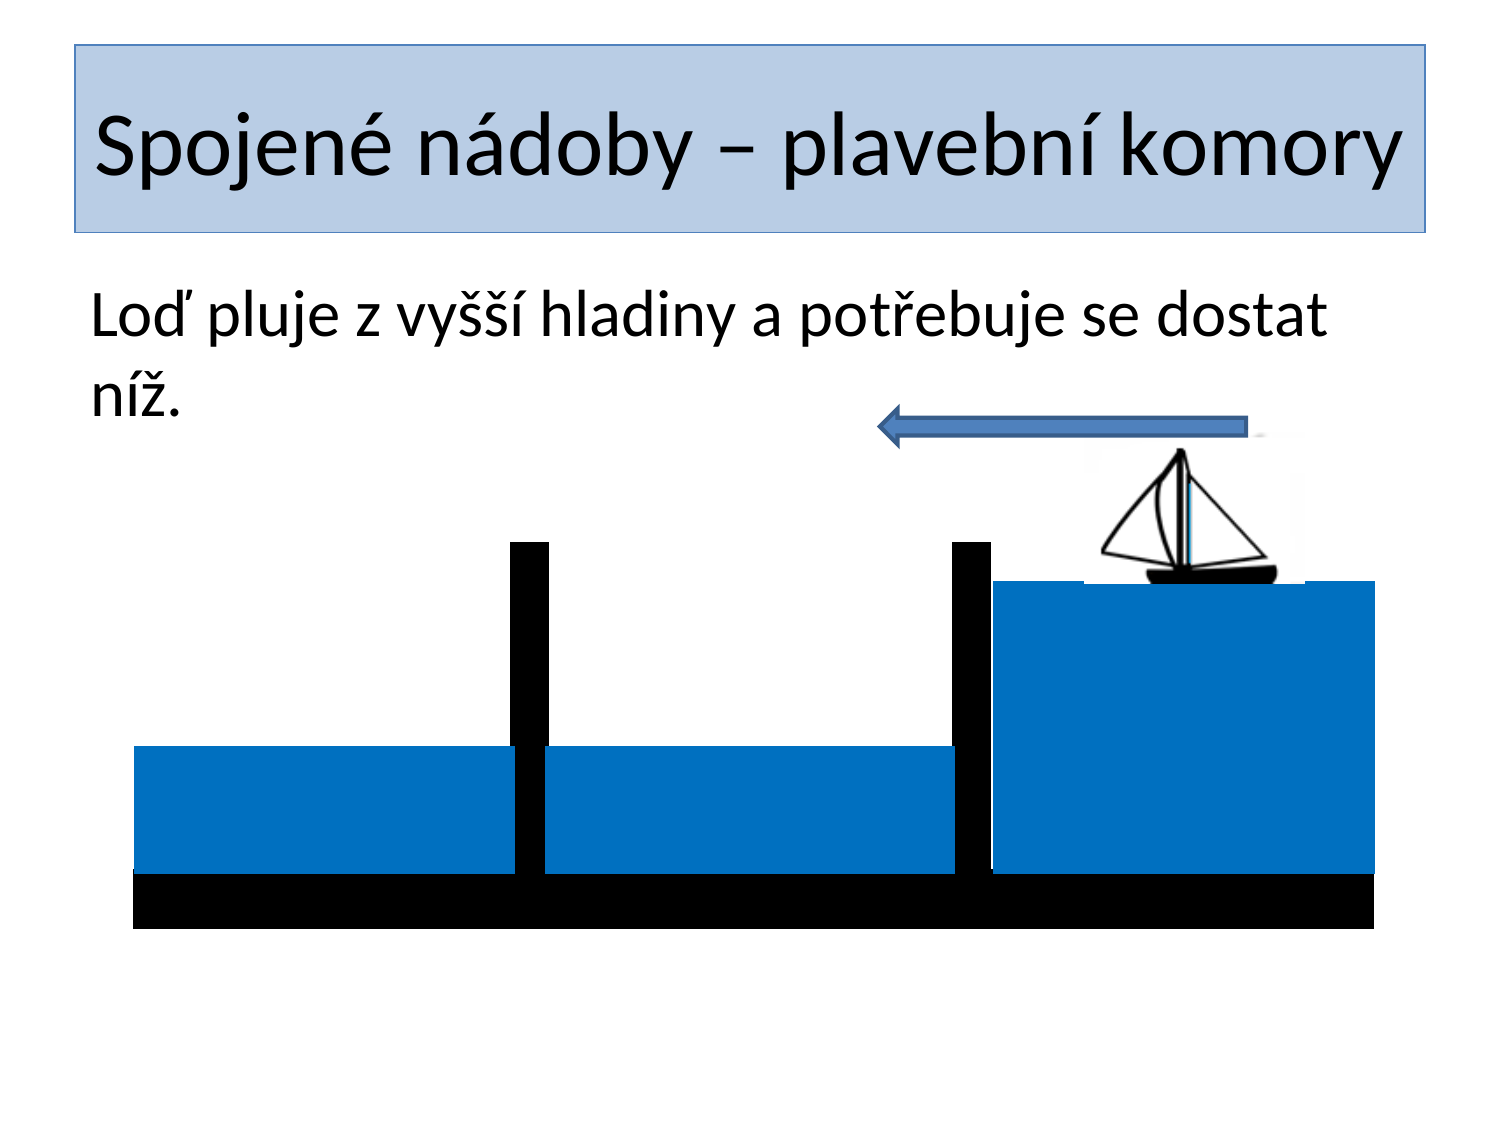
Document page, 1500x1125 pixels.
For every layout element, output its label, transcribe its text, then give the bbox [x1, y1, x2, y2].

text_box [135, 544, 1373, 928]
list Loď pluje z vyšší hladiny a potřebuje se dostat níž. [75, 262, 1426, 1006]
title Spojené nádoby – plavební komory [75, 45, 1426, 233]
text_box [879, 408, 1247, 445]
picture [1084, 432, 1305, 584]
